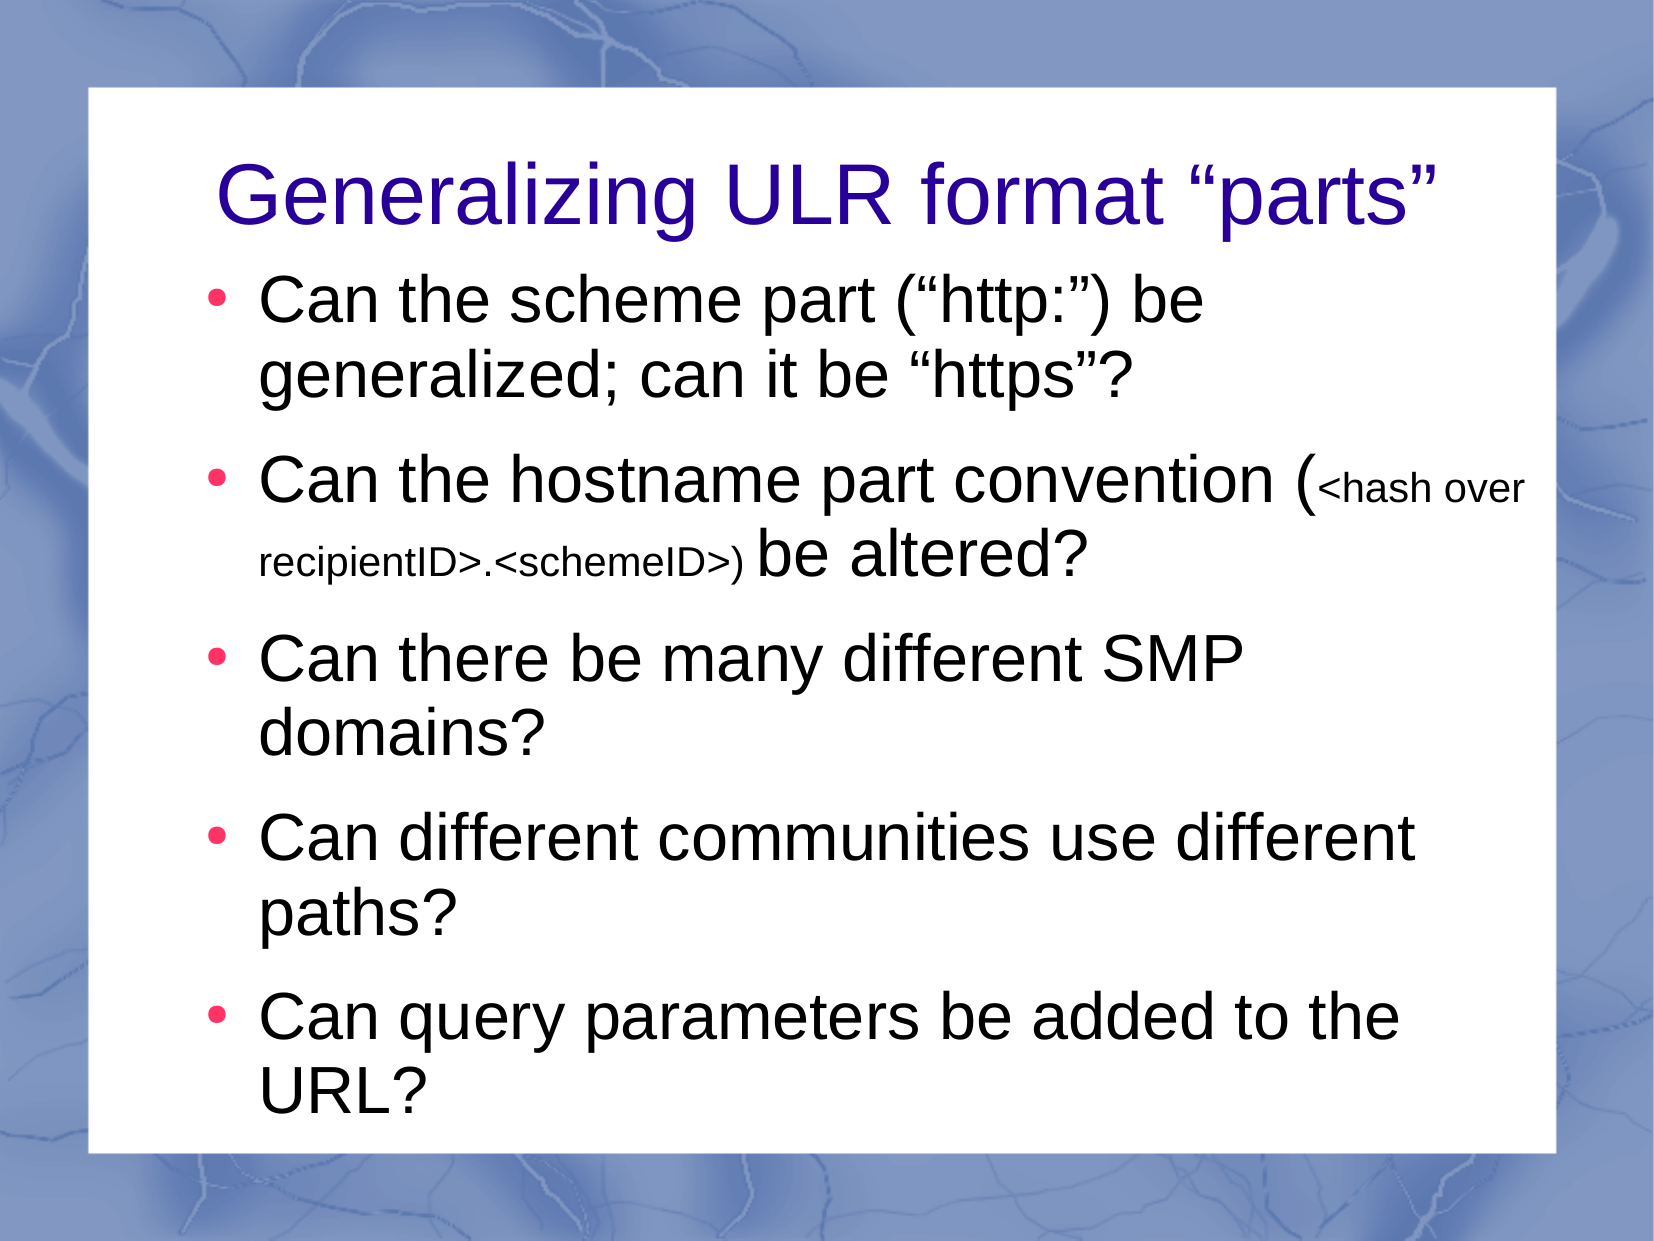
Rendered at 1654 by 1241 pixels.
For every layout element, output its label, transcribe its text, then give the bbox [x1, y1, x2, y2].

list Can the scheme part (“http:”) be generalized; can it be “https”? Can the hostname part convention (<hash over recipientID>.<schemeID>) be altered? Can there be many different SMP domains? Can different communities use different paths? Can query parameters be added to the URL? [187, 262, 1546, 1129]
picture [0, 0, 1654, 1241]
title Generalizing ULR format “parts” [118, 90, 1536, 298]
